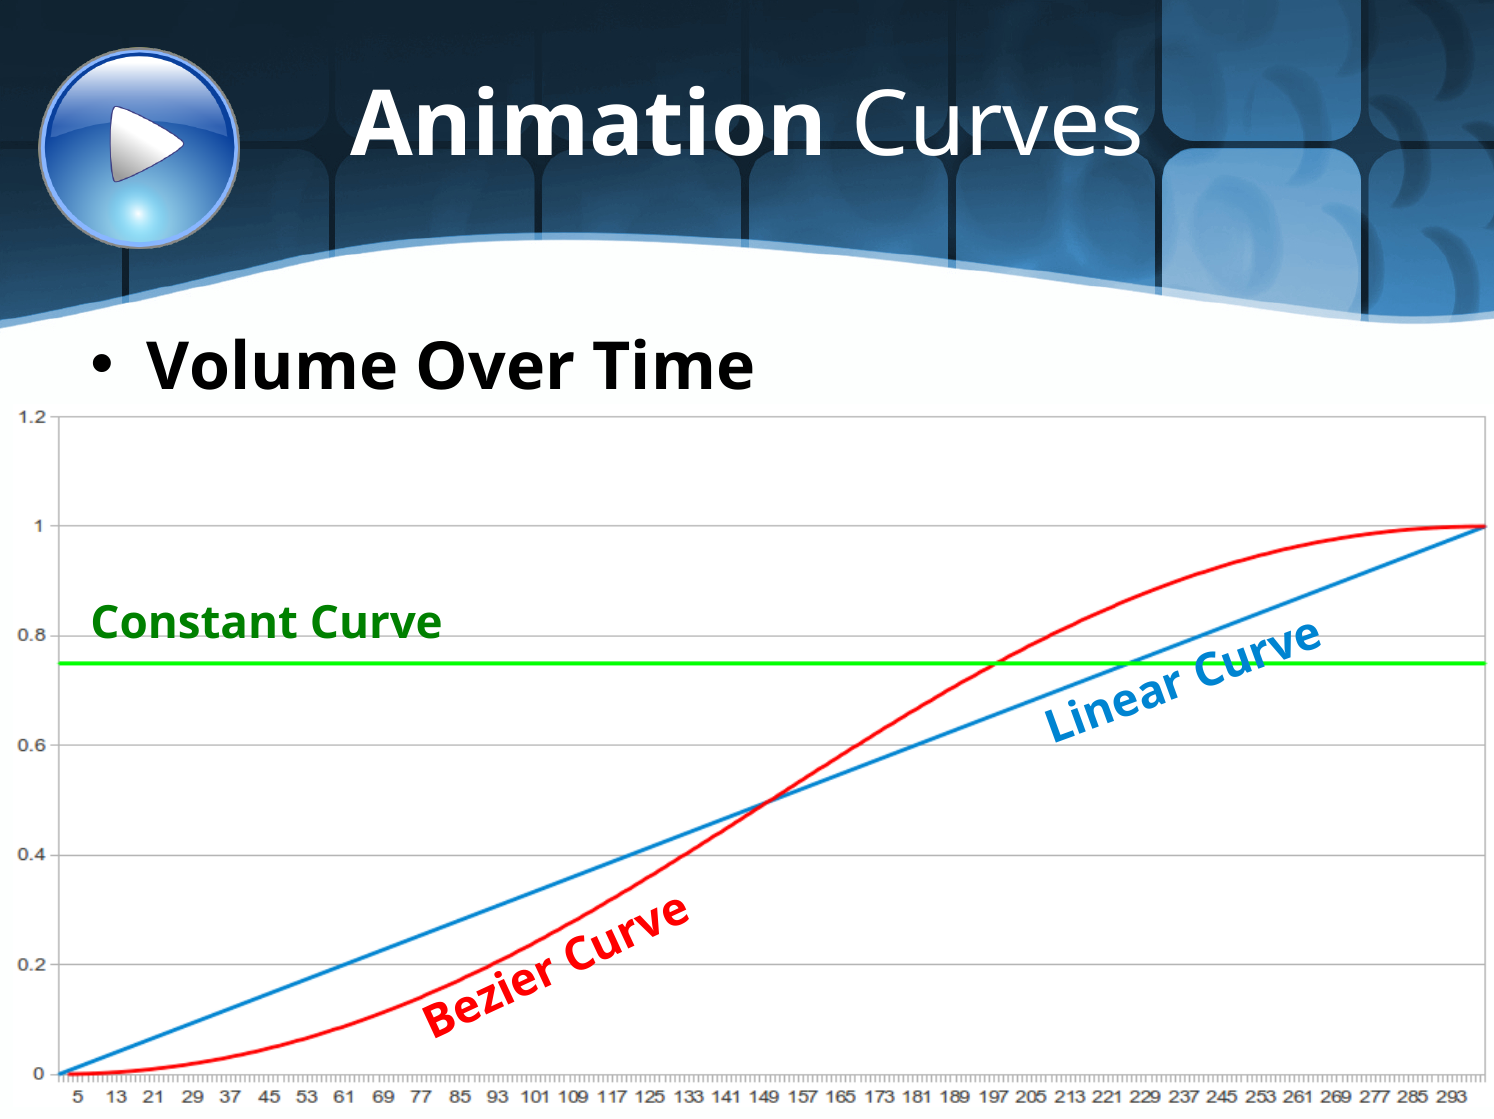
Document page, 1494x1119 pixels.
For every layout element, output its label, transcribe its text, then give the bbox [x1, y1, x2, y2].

list Linear Curve [1020, 547, 1463, 766]
list Volume Over Time [75, 315, 1420, 404]
list Constant Curve [75, 585, 691, 656]
list Bezier Curve [396, 731, 998, 1062]
title Animation Curves [74, 25, 1420, 213]
picture [0, 0, 1494, 1119]
